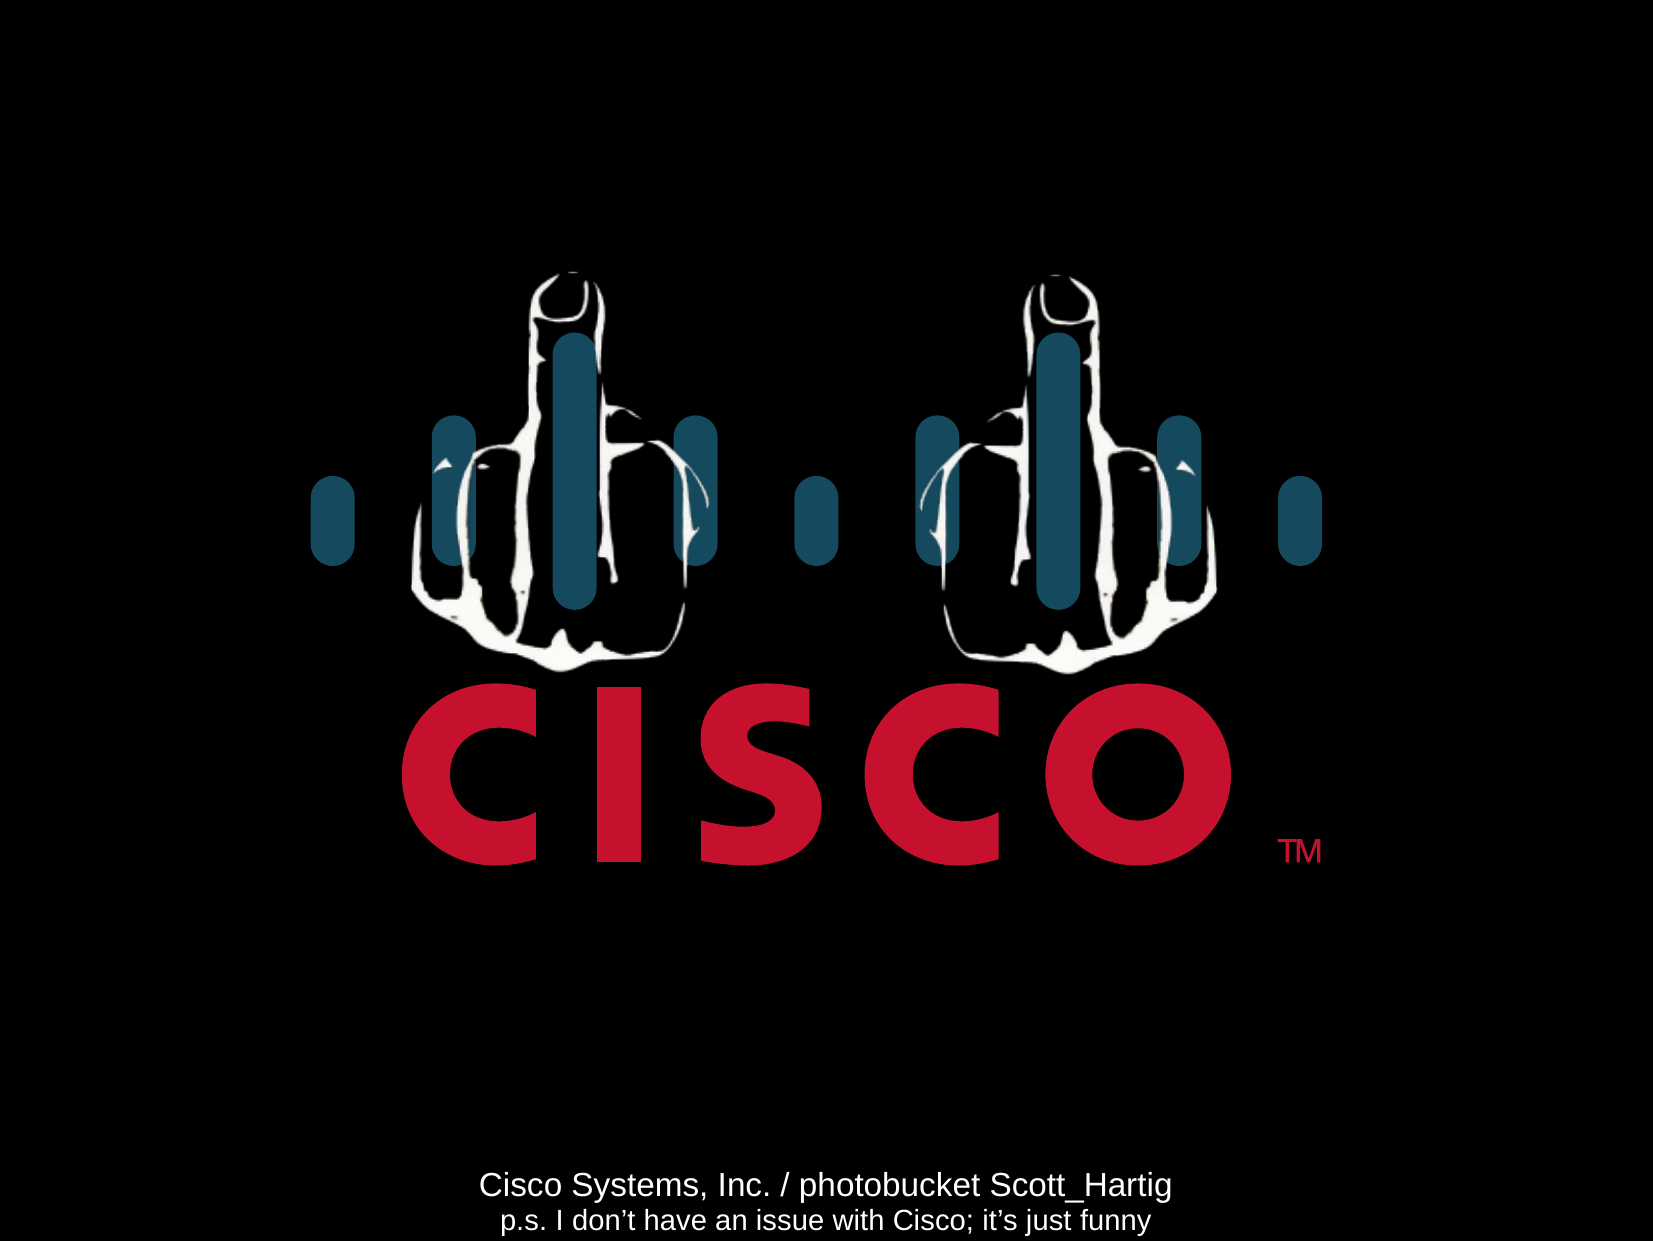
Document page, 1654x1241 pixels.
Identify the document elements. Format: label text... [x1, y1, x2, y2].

picture [282, 224, 1351, 881]
text_box Cisco Systems, Inc. / photobucket Scott_Hartig p.s. I don’t have an issue with Cisco; it’s just funny [0, 1162, 1653, 1241]
